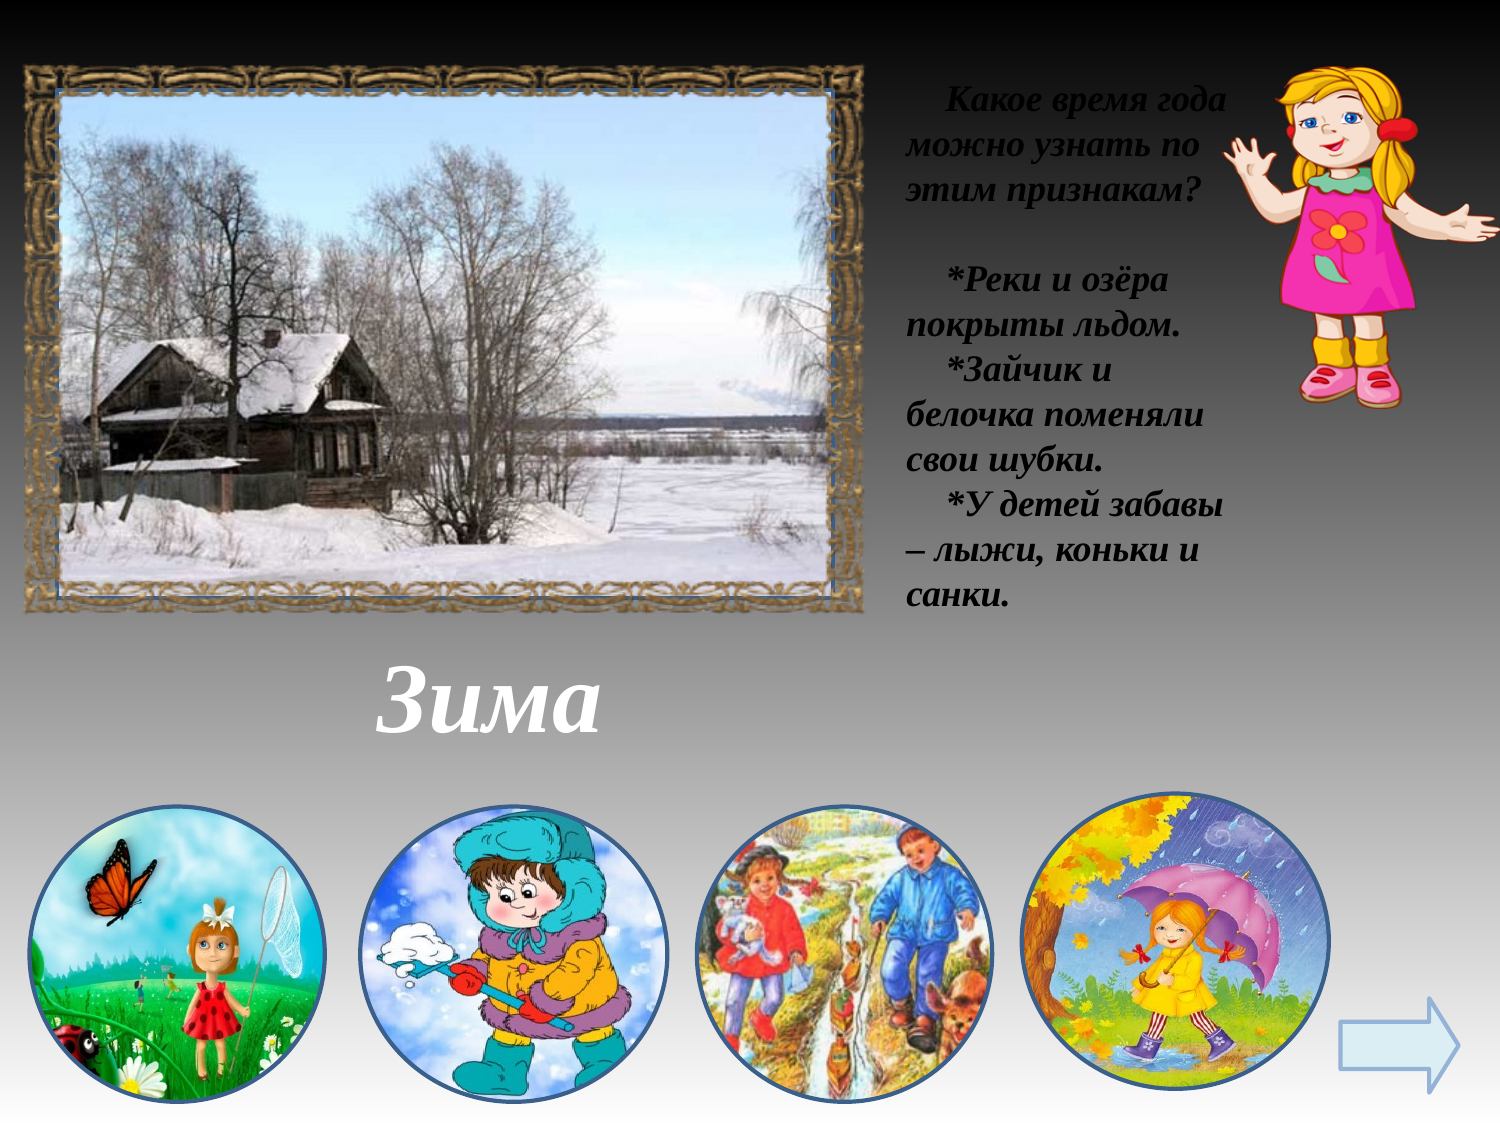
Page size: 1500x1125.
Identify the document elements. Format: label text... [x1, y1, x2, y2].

text_box Зима [283, 645, 697, 740]
text_box [696, 806, 993, 1102]
picture [1222, 66, 1500, 409]
text_box [1340, 998, 1459, 1093]
text_box Какое время года можно узнать по этим признакам? *Реки и озёра покрыты льдом. *Зайчик и белочка поменяли свои шубки. *У детей забавы – лыжи, коньки и санки. [891, 66, 1247, 622]
text_box [1021, 793, 1329, 1089]
picture [1, 42, 894, 646]
text_box [29, 806, 325, 1102]
text_box [360, 806, 668, 1102]
